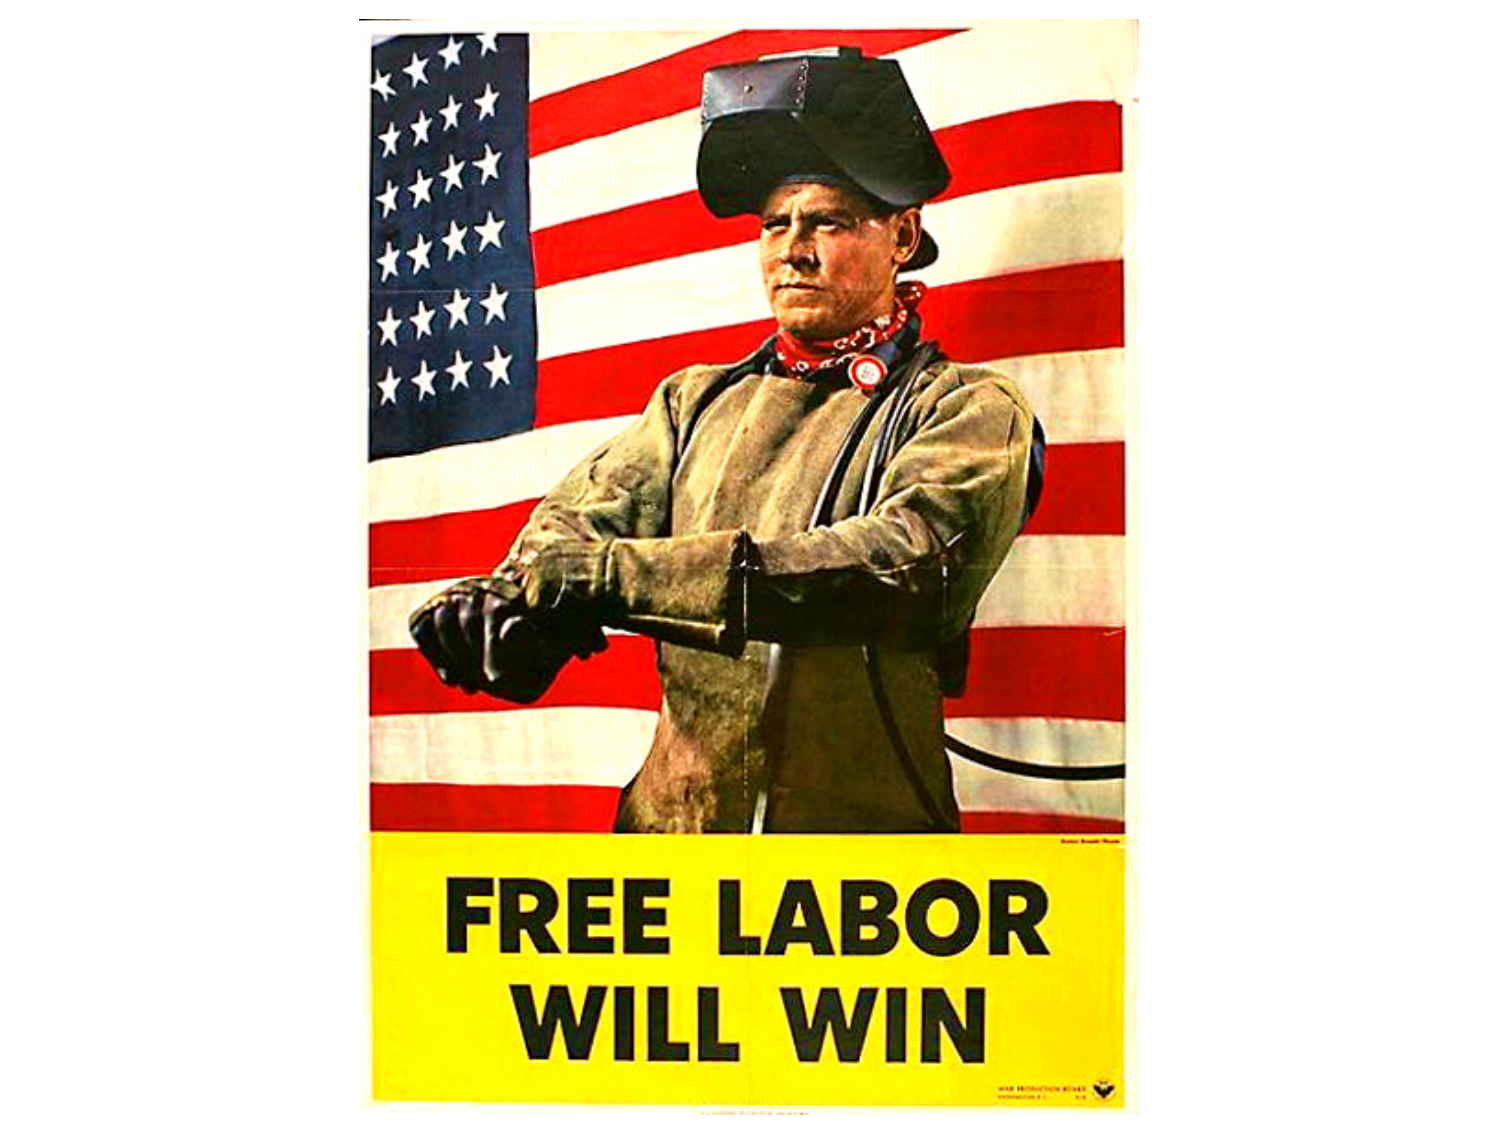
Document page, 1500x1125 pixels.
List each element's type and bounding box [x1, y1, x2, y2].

picture [359, 19, 1139, 1115]
